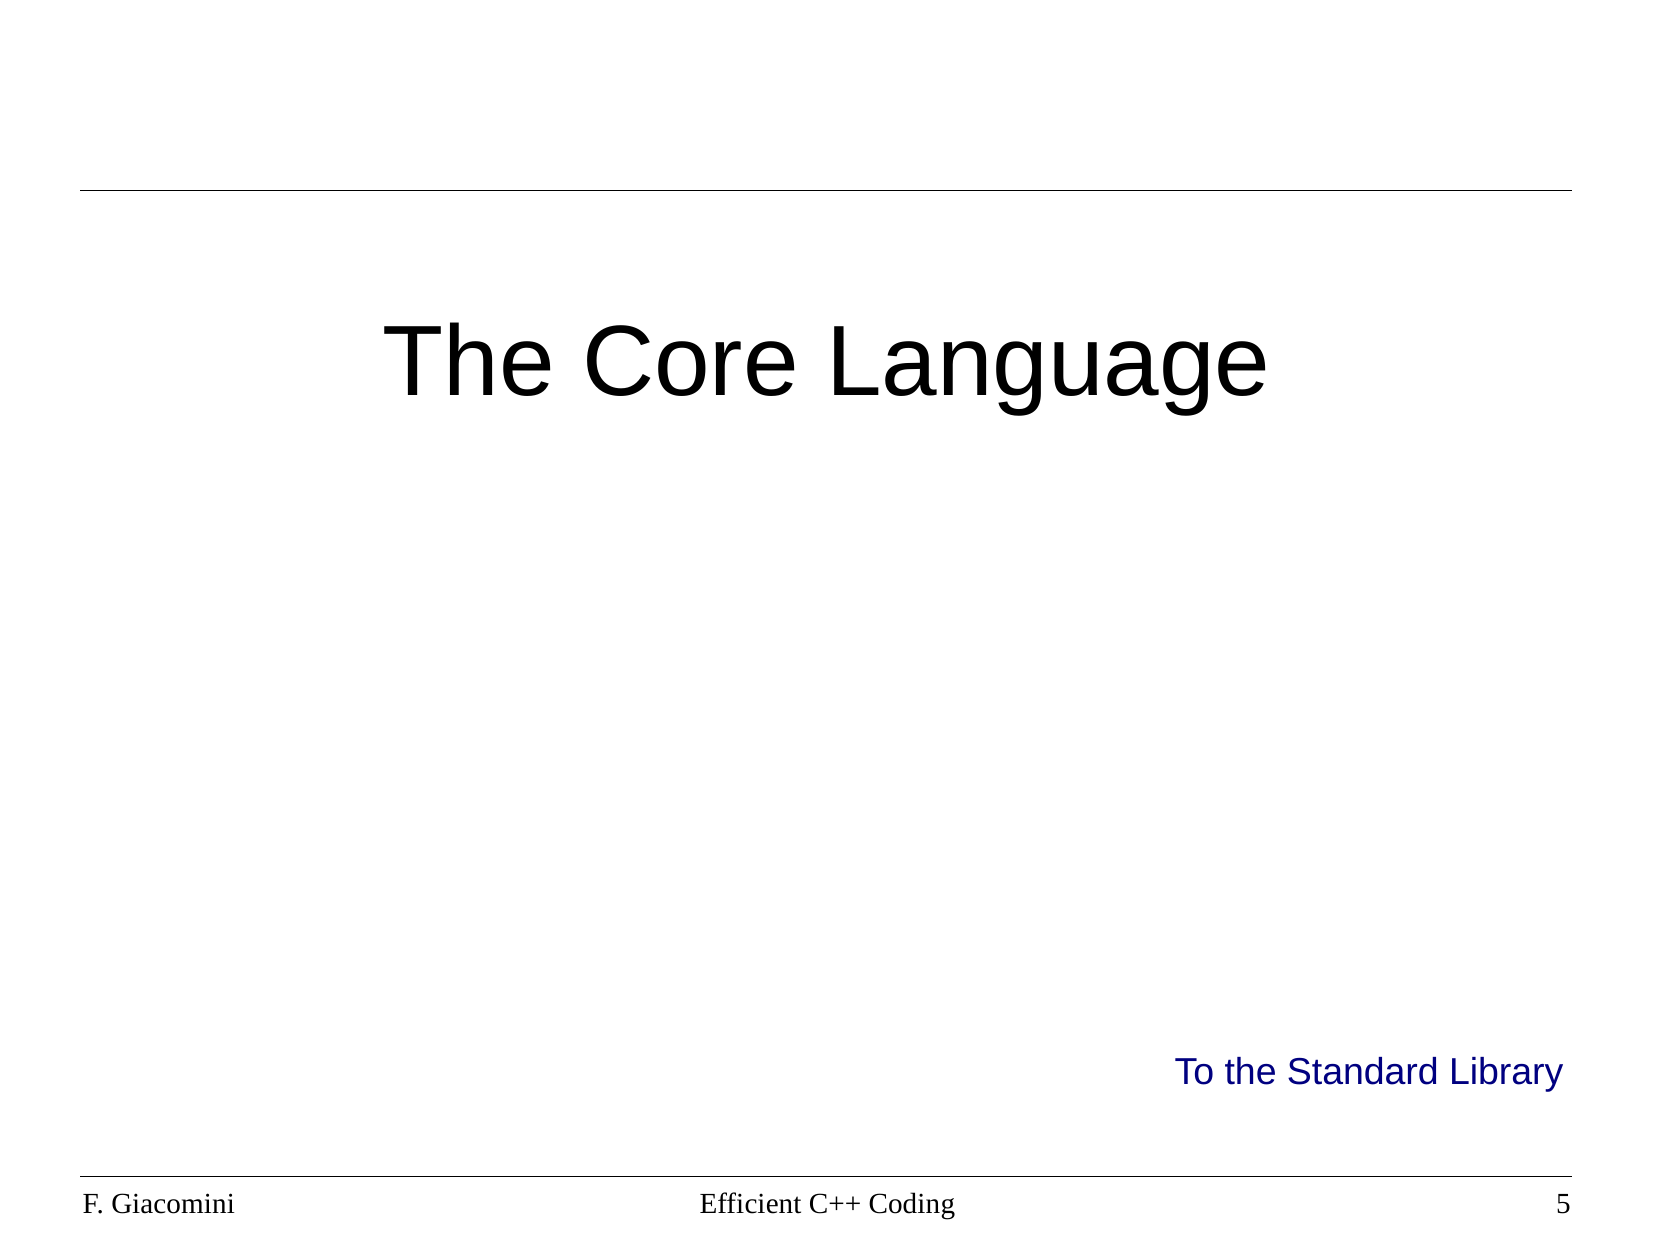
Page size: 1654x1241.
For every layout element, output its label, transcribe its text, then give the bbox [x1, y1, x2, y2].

subtitle The Core Language [82, 49, 1571, 1149]
text_box To the Standard Library [1171, 1047, 1571, 1109]
